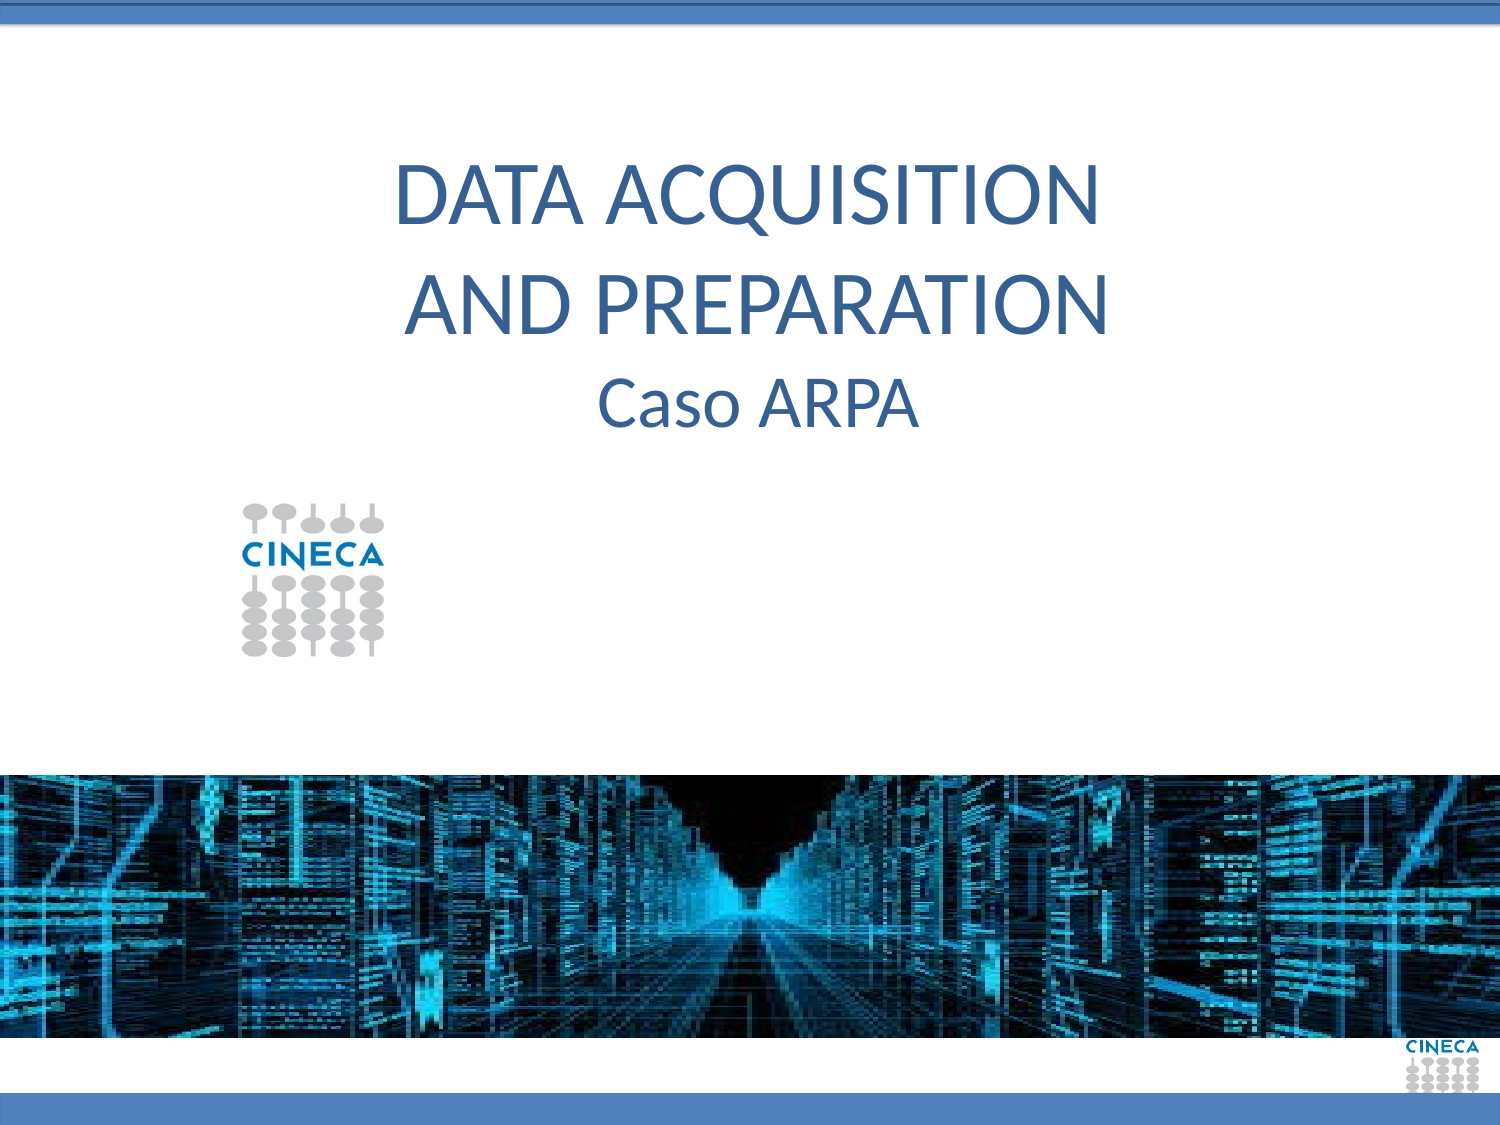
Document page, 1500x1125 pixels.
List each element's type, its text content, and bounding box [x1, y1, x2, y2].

picture [0, 775, 1500, 1093]
picture [837, 811, 849, 815]
picture [242, 503, 384, 657]
text_box [0, 1093, 1500, 1125]
text_box DATA ACQUISITION AND PREPARATION Caso ARPA [53, 125, 1465, 340]
